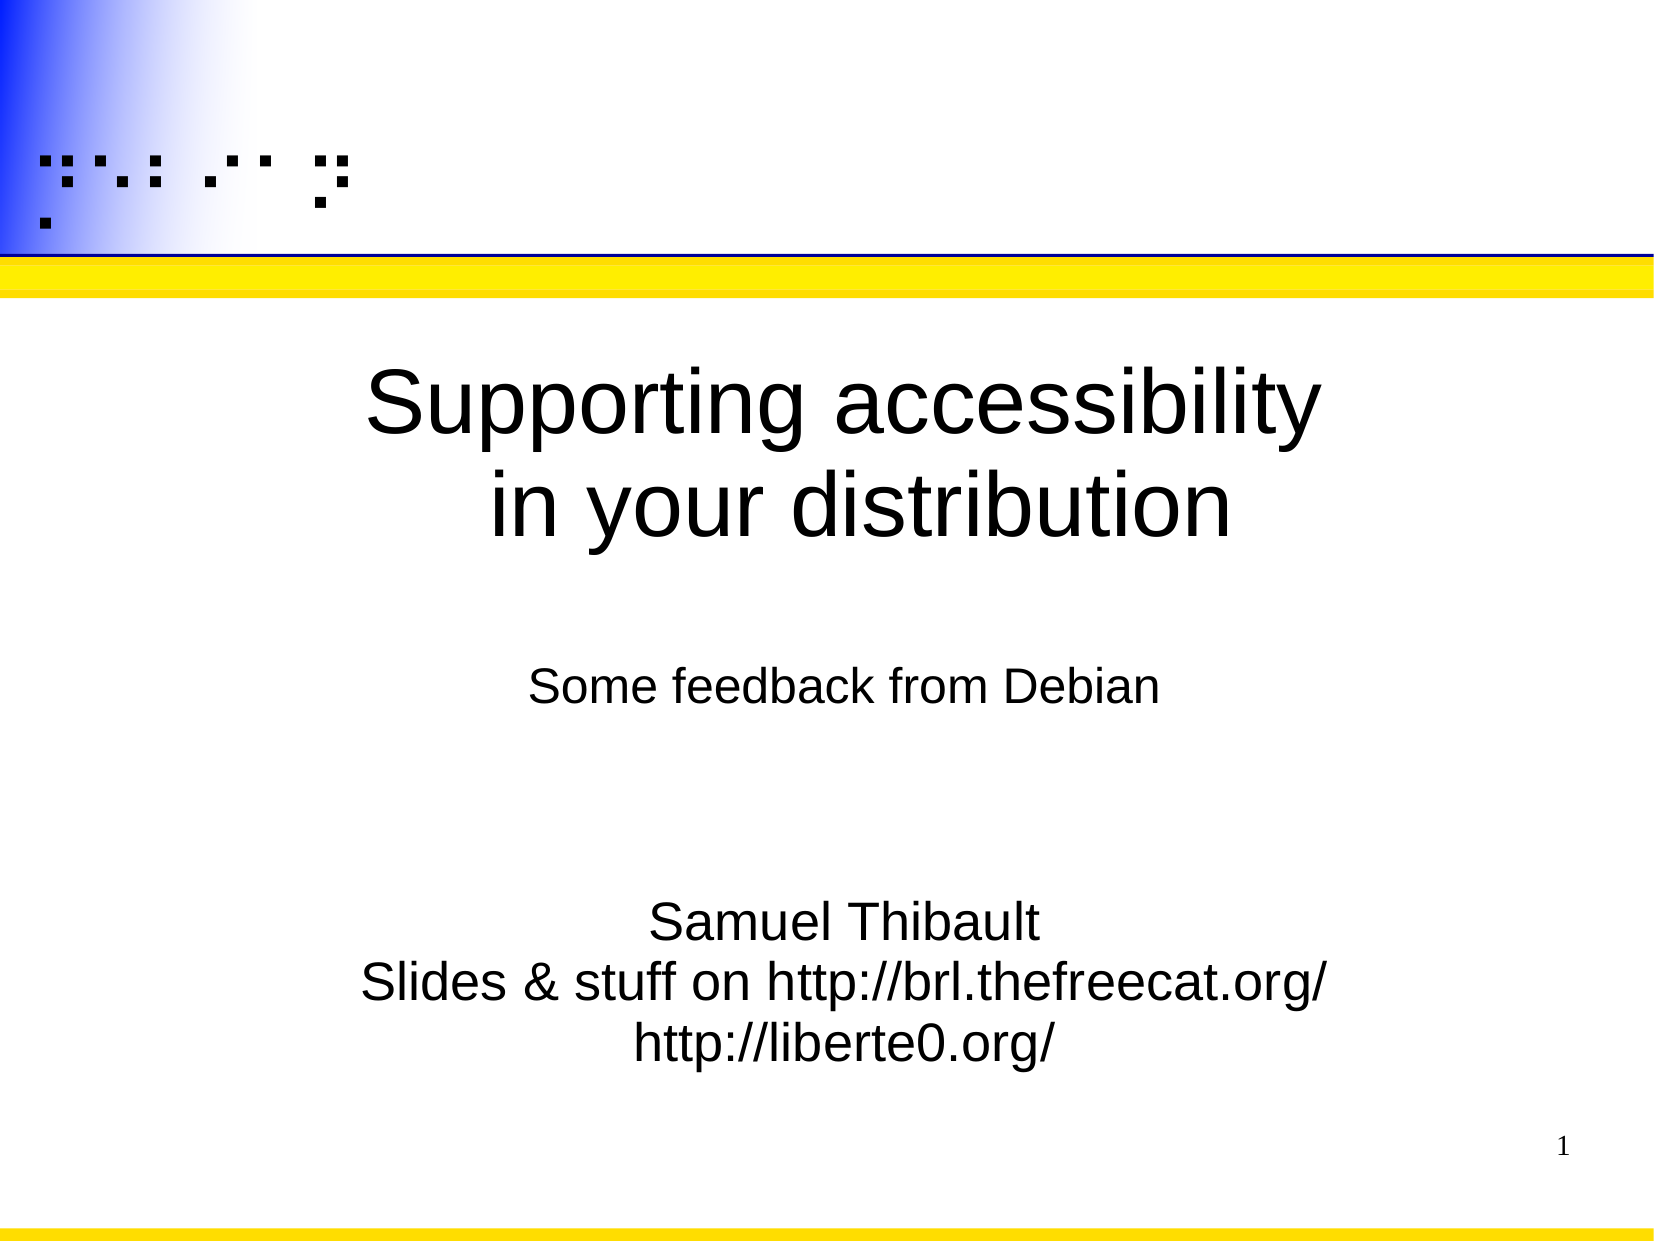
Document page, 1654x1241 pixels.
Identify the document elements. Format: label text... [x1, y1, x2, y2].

title ﾠ [372, 126, 1571, 257]
subtitle Supporting accessibility in your distribution Some feedback from Debian Samuel Thibault Slides & stuff on http://brl.thefreecat.org/ http://liberte0.org/ [82, 307, 1571, 1117]
